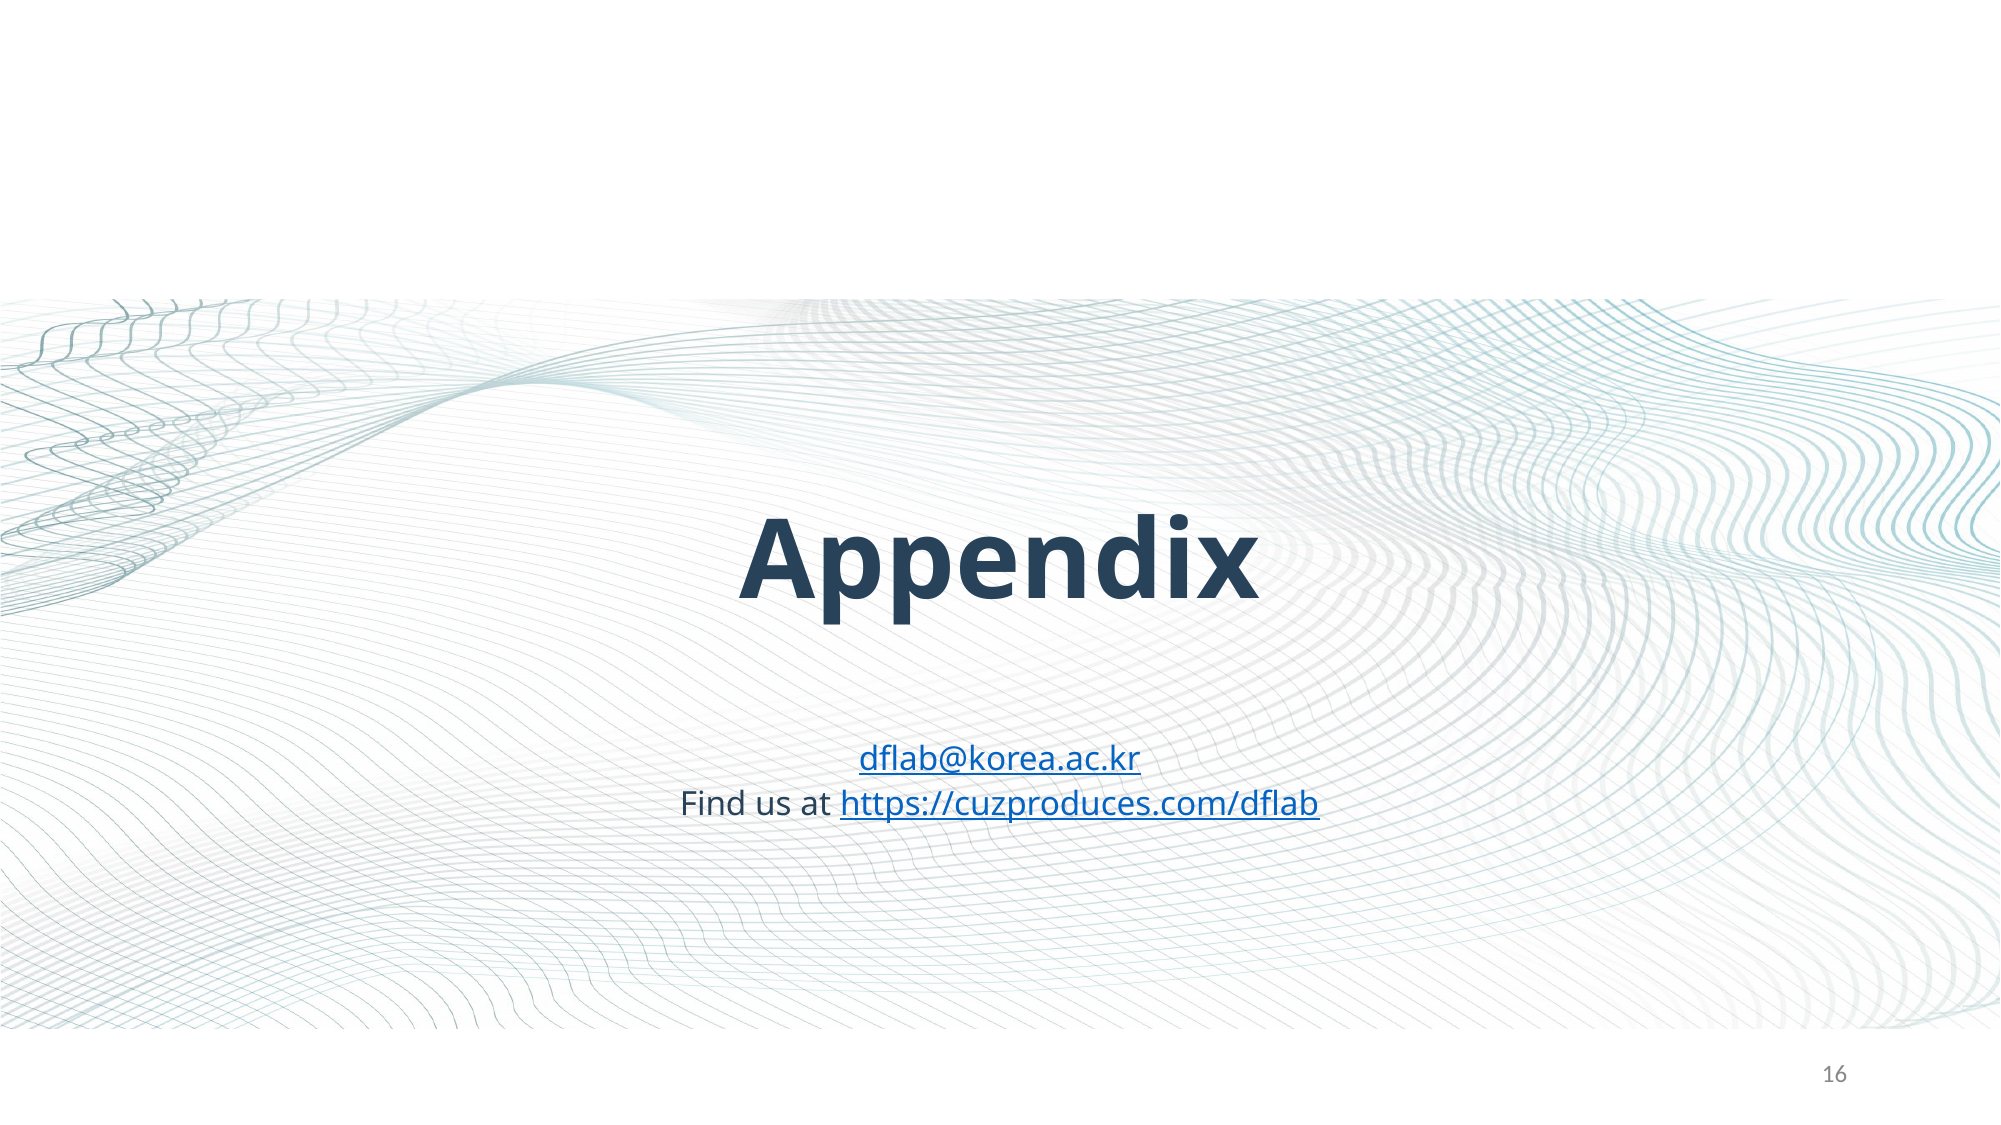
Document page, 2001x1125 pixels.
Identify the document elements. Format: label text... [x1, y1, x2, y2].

picture [0, 299, 2000, 1029]
slide_number <number> [1412, 1042, 1863, 1103]
text_box dflab@korea.ac.kr Find us at https://cuzproduces.com/dflab [497, 729, 1503, 835]
title Appendix [137, 453, 1863, 672]
